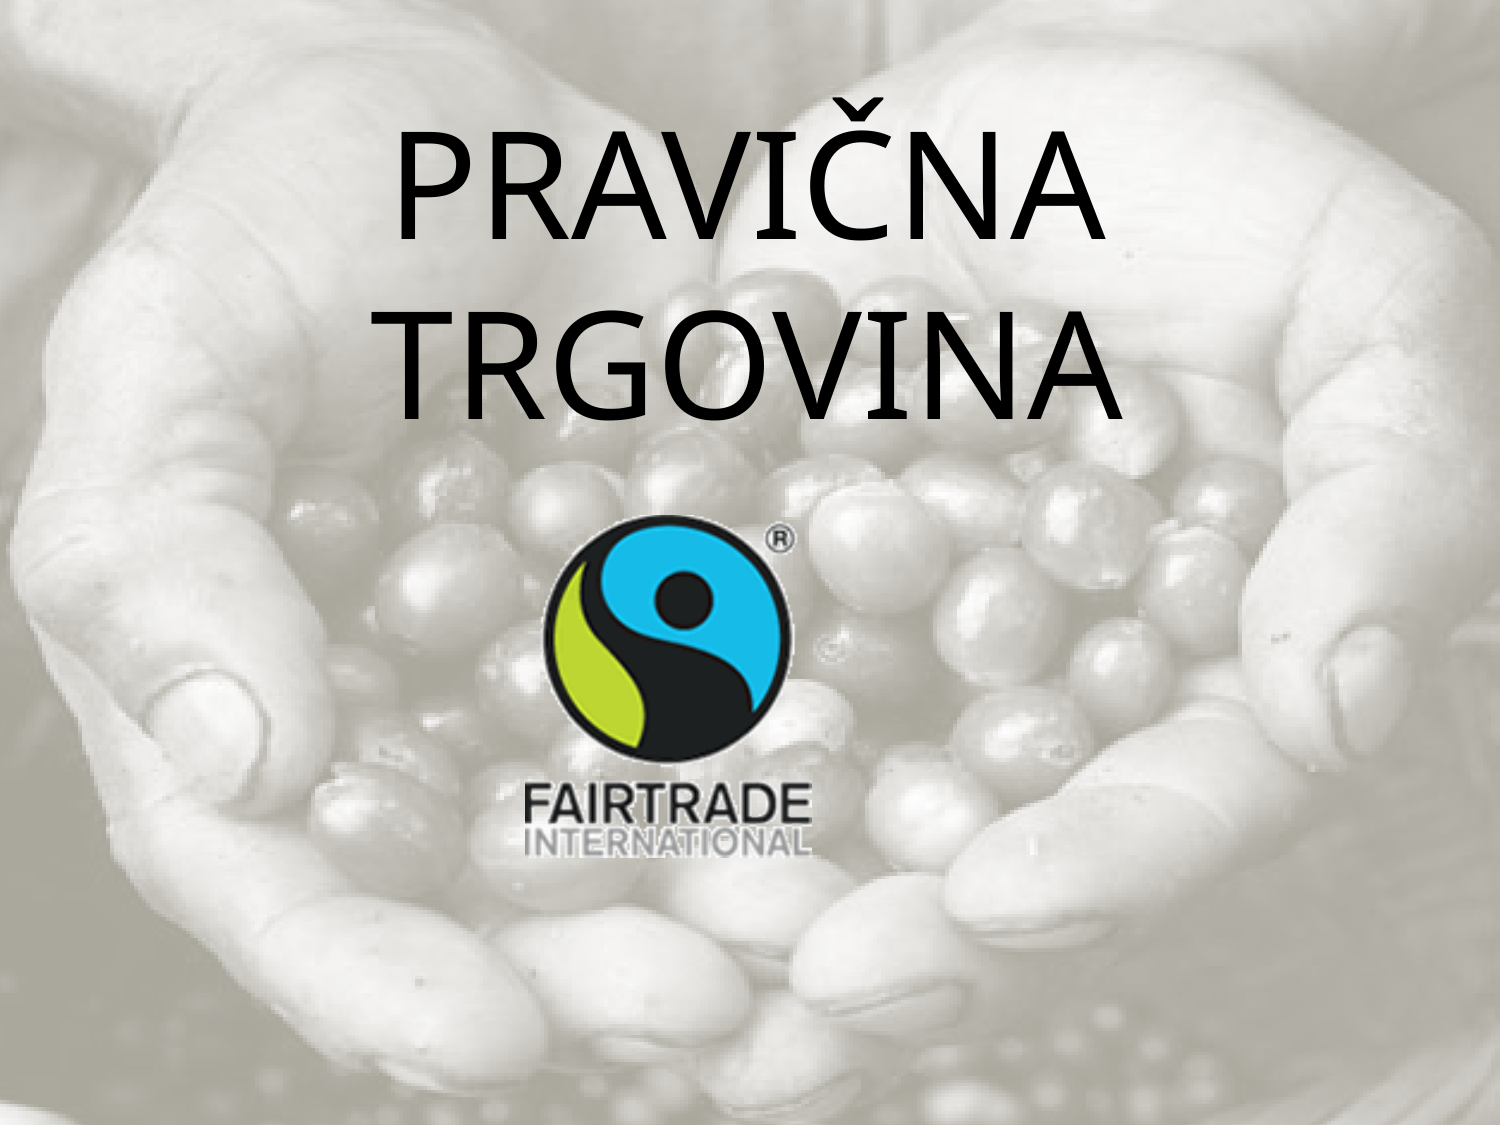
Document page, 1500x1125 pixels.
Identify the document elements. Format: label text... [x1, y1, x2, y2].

picture [0, 0, 1500, 1125]
title PRAVIČNA TRGOVINA [109, 149, 1385, 391]
